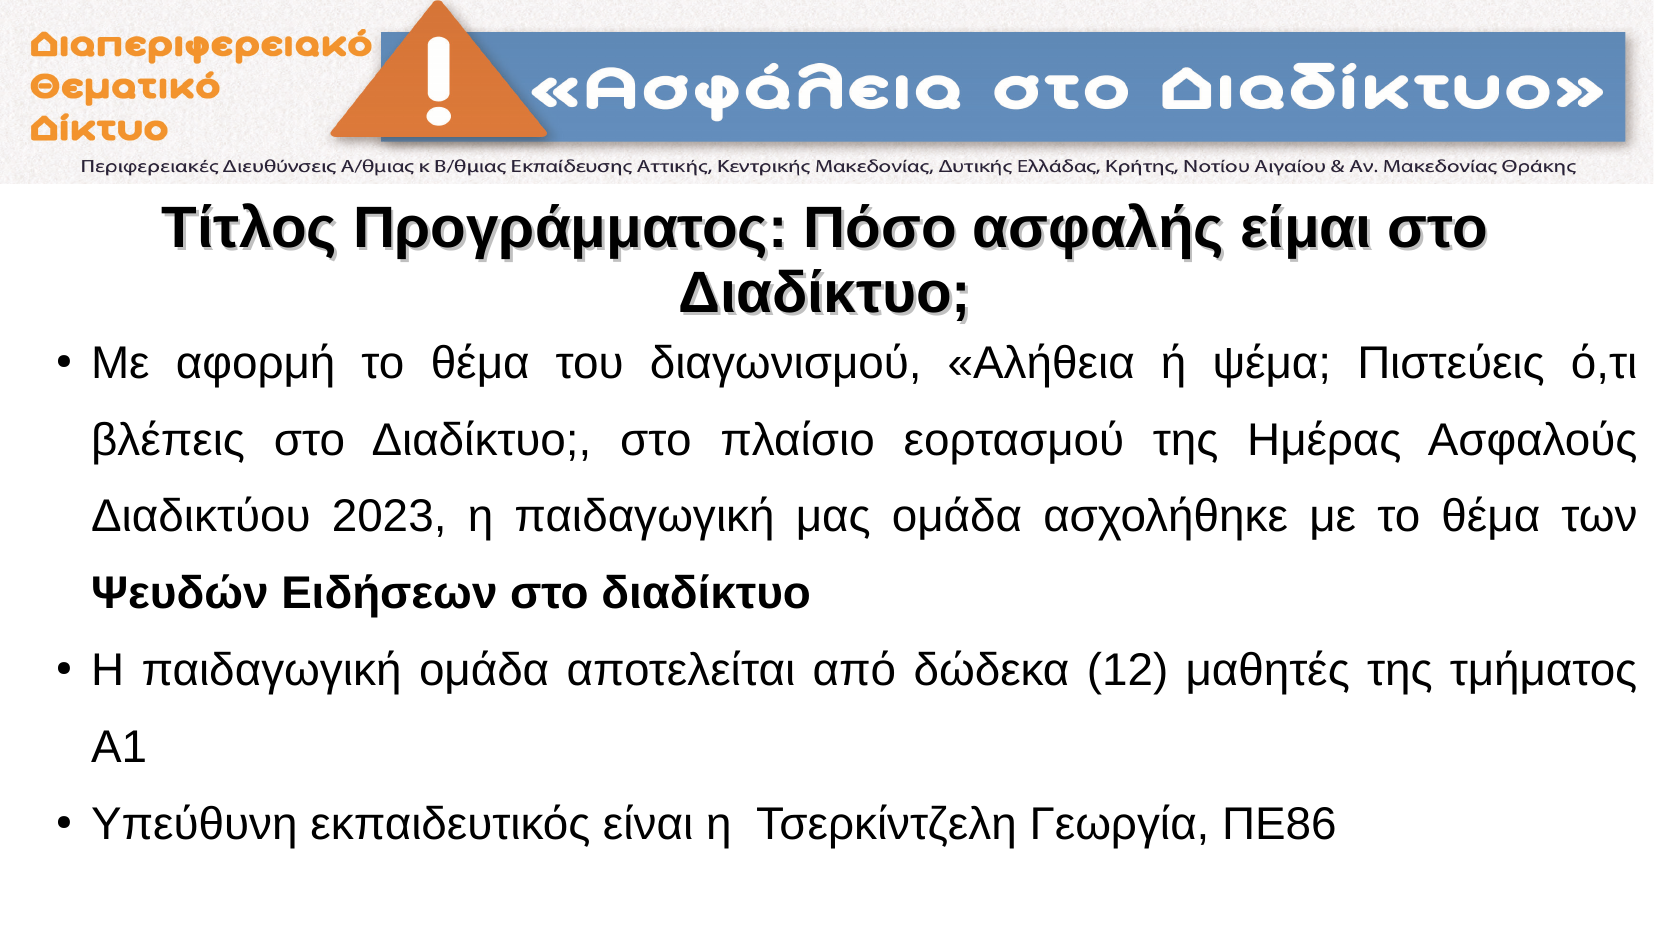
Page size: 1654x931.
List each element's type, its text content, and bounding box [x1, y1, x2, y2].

text_box Τίτλος Προγράμματος: Πόσο ασφαλής είμαι στο Διαδίκτυο; [37, 187, 1613, 333]
picture [0, 0, 1654, 184]
text_box Με αφορμή το θέμα του διαγωνισμού, «Αλήθεια ή ψέμα; Πιστεύεις ό,τι βλέπεις στο Διαδίκτυο;, στο πλαίσιο εορτασμού της Ημέρας Ασφαλούς Διαδικτύου 2023, η παιδαγωγική μας ομάδα ασχολήθηκε με το θέμα των Ψευδών Ειδήσεων στο διαδίκτυο Η παιδαγωγική ομάδα αποτελείται από δώδεκα (12) μαθητές της τμήματος Α1 Υπεύθυνη εκπαιδευτικός είναι η Τσερκίντζελη Γεωργία, ΠΕ86 [41, 303, 1654, 931]
